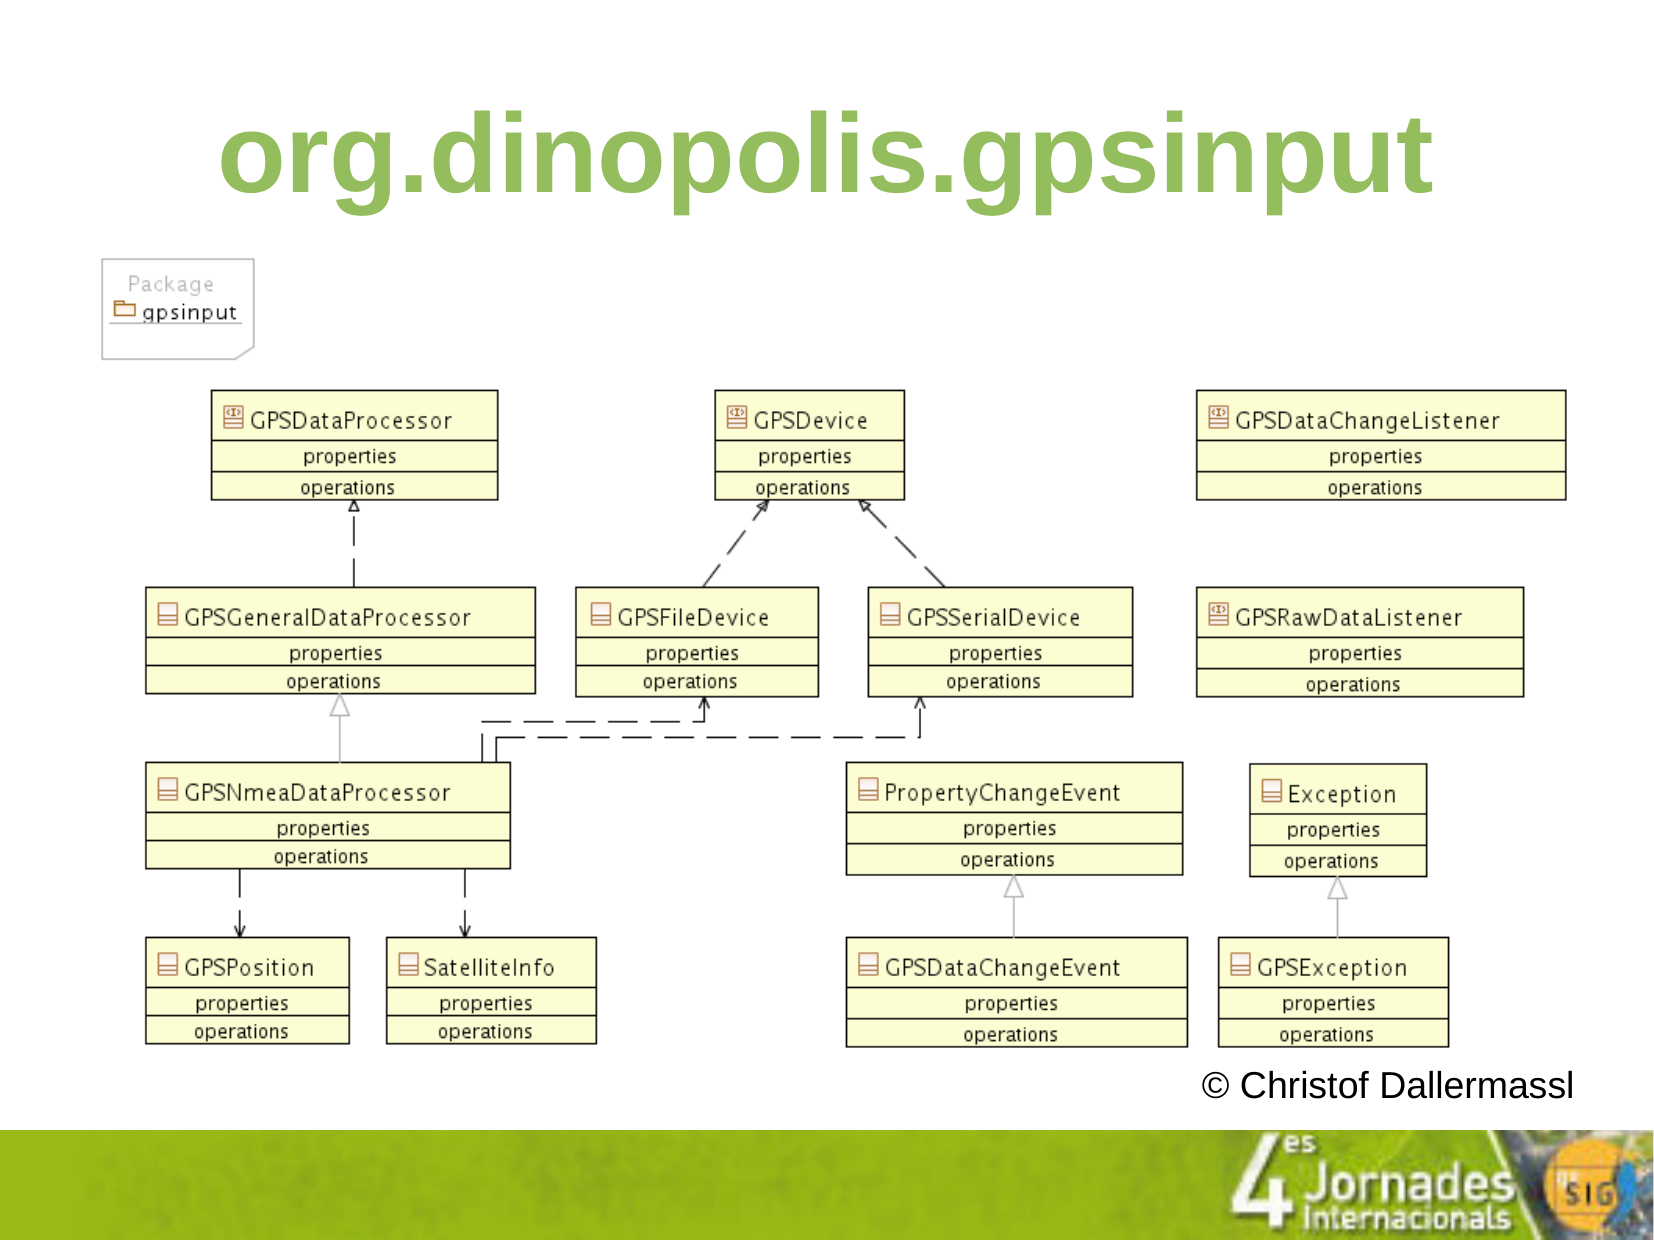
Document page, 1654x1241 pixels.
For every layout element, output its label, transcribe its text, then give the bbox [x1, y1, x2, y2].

text_box © Christof Dallermassl [1187, 1057, 1590, 1128]
picture [86, 243, 1581, 1062]
picture [0, 1130, 1654, 1240]
title org.dinopolis.gpsinput [82, 56, 1571, 250]
